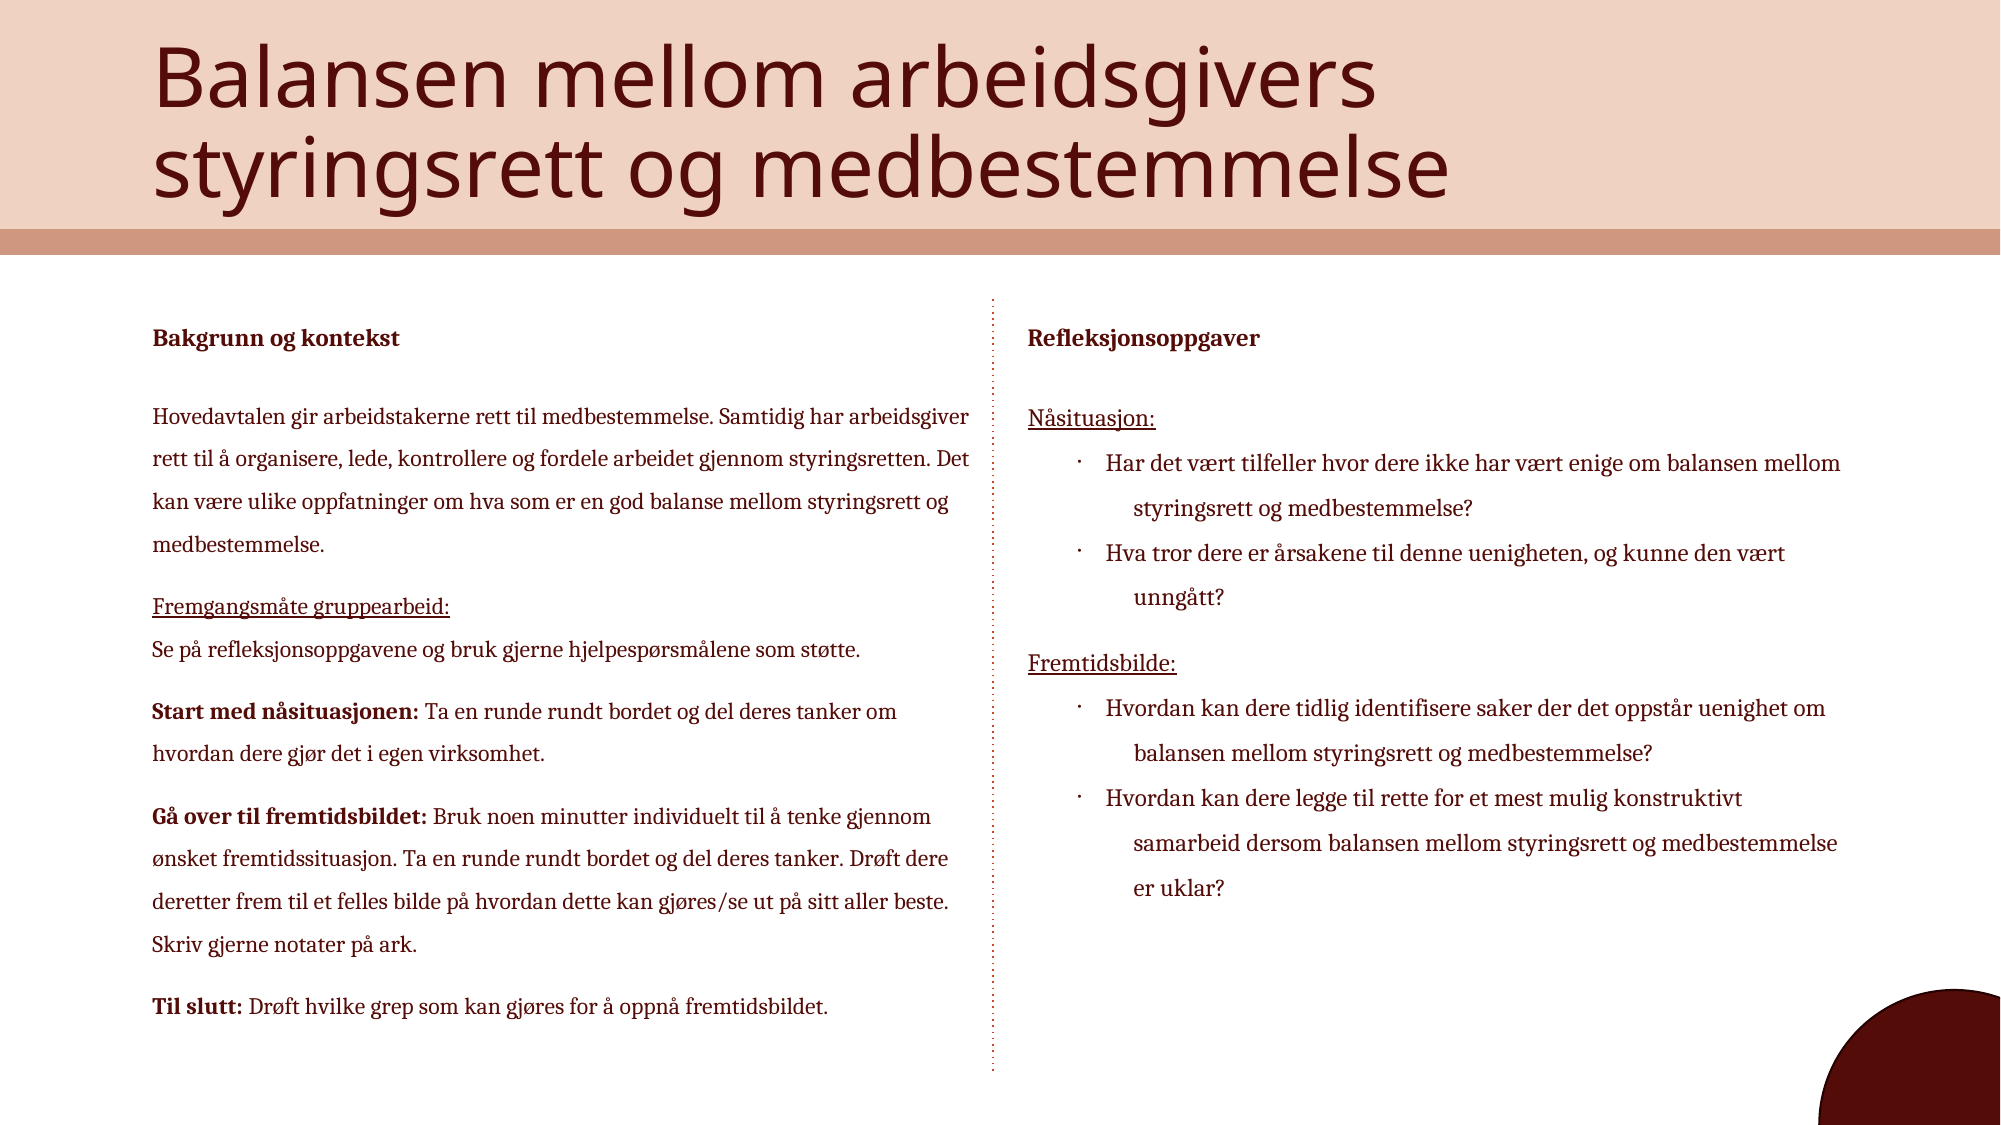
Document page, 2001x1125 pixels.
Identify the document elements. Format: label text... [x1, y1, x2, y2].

text_box 17 [1785, 1042, 1970, 1103]
list Hovedavtalen gir arbeidstakerne rett til medbestemmelse. Samtidig har arbeidsgiver rett til å organisere, lede, kontrollere og fordele arbeidet gjennom styringsretten. Det kan være ulike oppfatninger om hva som er en god balanse mellom styringsrett og medbestemmelse. Fremgangsmåte gruppearbeid: Se på refleksjonsoppgavene og bruk gjerne hjelpespørsmålene som støtte. Start med nåsituasjonen: Ta en runde rundt bordet og del deres tanker om hvordan dere gjør det i egen virksomhet. Gå over til fremtidsbildet: Bruk noen minutter individuelt til å tenke gjennom ønsket fremtidssituasjon. Ta en runde rundt bordet og del deres tanker. Drøft dere deretter frem til et felles bilde på hvordan dette kan gjøres/se ut på sitt aller beste. Skriv gjerne notater på ark. Til slutt: Drøft hvilke grep som kan gjøres for å oppnå fremtidsbildet. [137, 378, 988, 1033]
list Refleksjonsoppgaver [1012, 299, 1863, 360]
list Bakgrunn og kontekst [137, 299, 988, 360]
list Nåsituasjon: Har det vært tilfeller hvor dere ikke har vært enige om balansen mellom styringsrett og medbestemmelse? Hva tror dere er årsakene til denne uenigheten, og kunne den vært unngått? Fremtidsbilde: Hvordan kan dere tidlig identifisere saker der det oppstår uenighet om balansen mellom styringsrett og medbestemmelse? Hvordan kan dere legge til rette for et mest mulig konstruktivt samarbeid dersom balansen mellom styringsrett og medbestemmelse er uklar? [1012, 378, 1863, 1033]
title Balansen mellom arbeidsgivers styringsrett og medbestemmelse [137, 21, 1863, 230]
